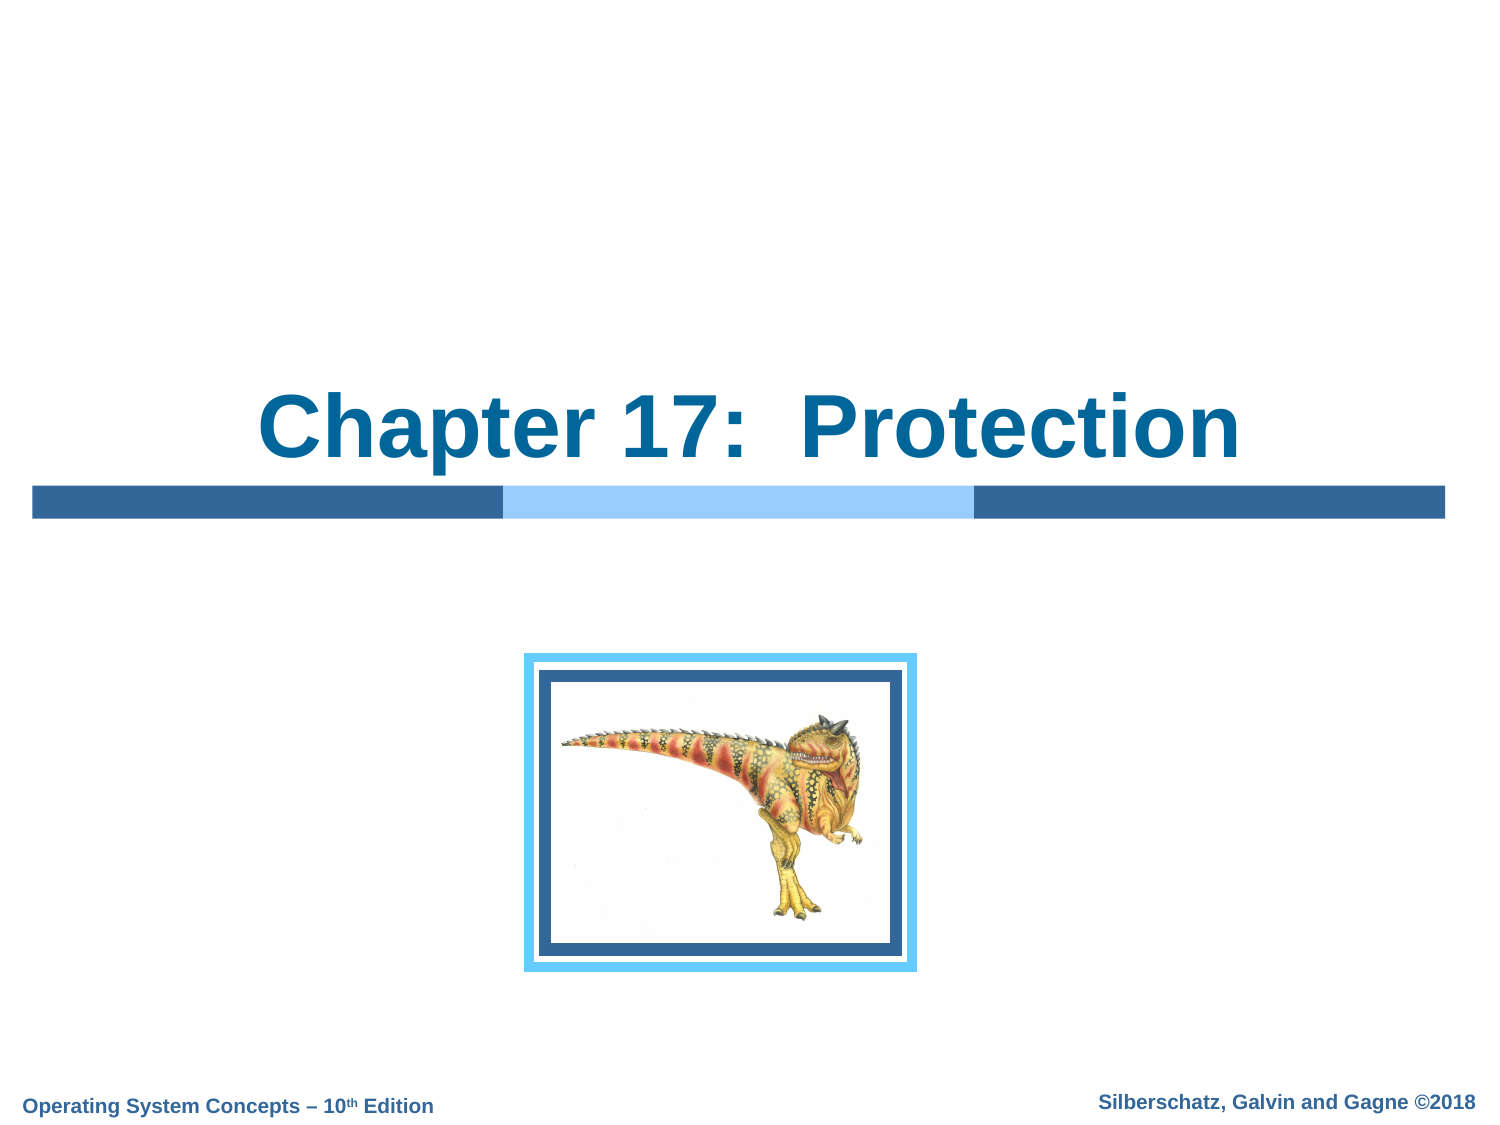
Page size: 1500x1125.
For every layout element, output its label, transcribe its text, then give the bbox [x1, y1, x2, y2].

picture [551, 682, 890, 943]
title Chapter 17: Protection [112, 134, 1388, 484]
